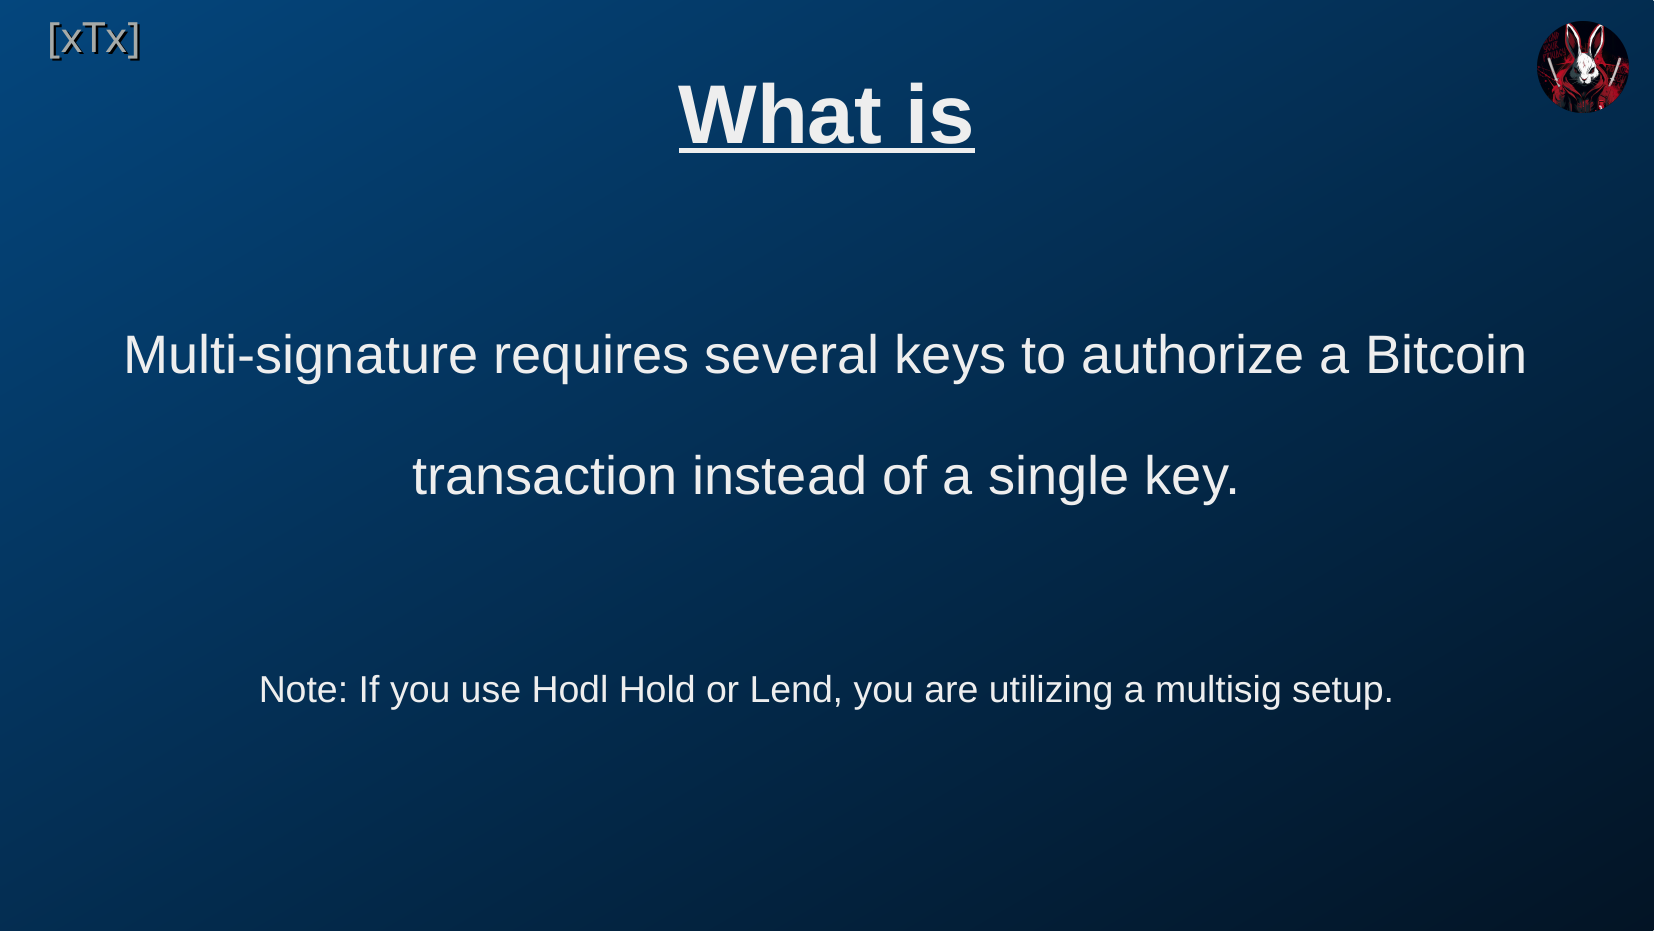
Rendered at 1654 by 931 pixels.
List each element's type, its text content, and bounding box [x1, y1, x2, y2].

text_box [xTx] [0, 0, 188, 76]
title What is [82, 37, 1571, 193]
picture [1537, 21, 1629, 113]
subtitle Multi-signature requires several keys to authorize a Bitcoin transaction instead of a single key. Note: If you use Hodl Hold or Lend, you are utilizing a multisig setup. [82, 217, 1571, 758]
